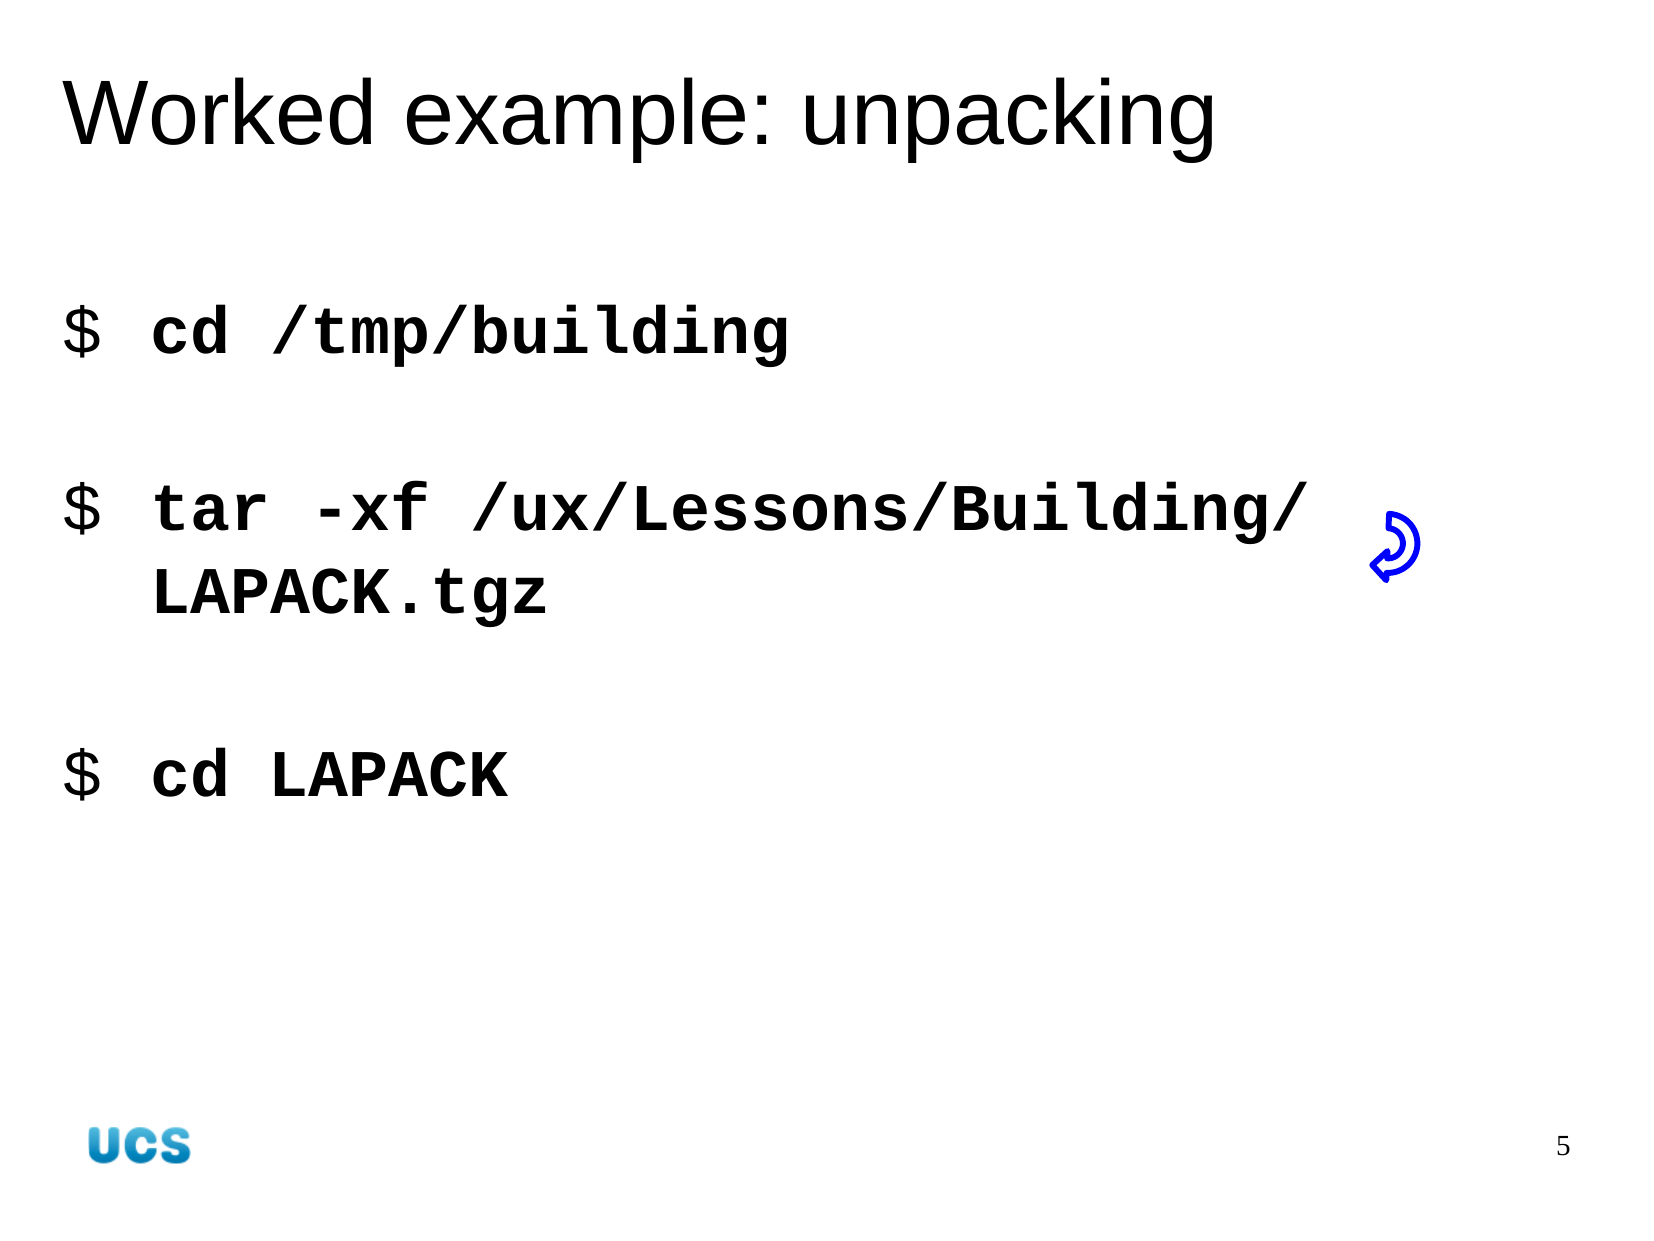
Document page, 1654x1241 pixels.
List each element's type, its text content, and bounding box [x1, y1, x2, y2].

text_box tar -xf /ux/Lessons/Building/ [147, 472, 1314, 554]
text_box cd [147, 738, 234, 820]
text_box LAPACK.tgz [147, 555, 554, 637]
text_box $ [59, 472, 106, 554]
text_box Worked example: unpacking [59, 59, 1224, 168]
text_box cd /tmp/building [147, 295, 794, 377]
picture [88, 1126, 191, 1165]
text_box LAPACK [265, 738, 512, 820]
text_box $ [59, 738, 106, 820]
text_box $ [59, 295, 106, 377]
